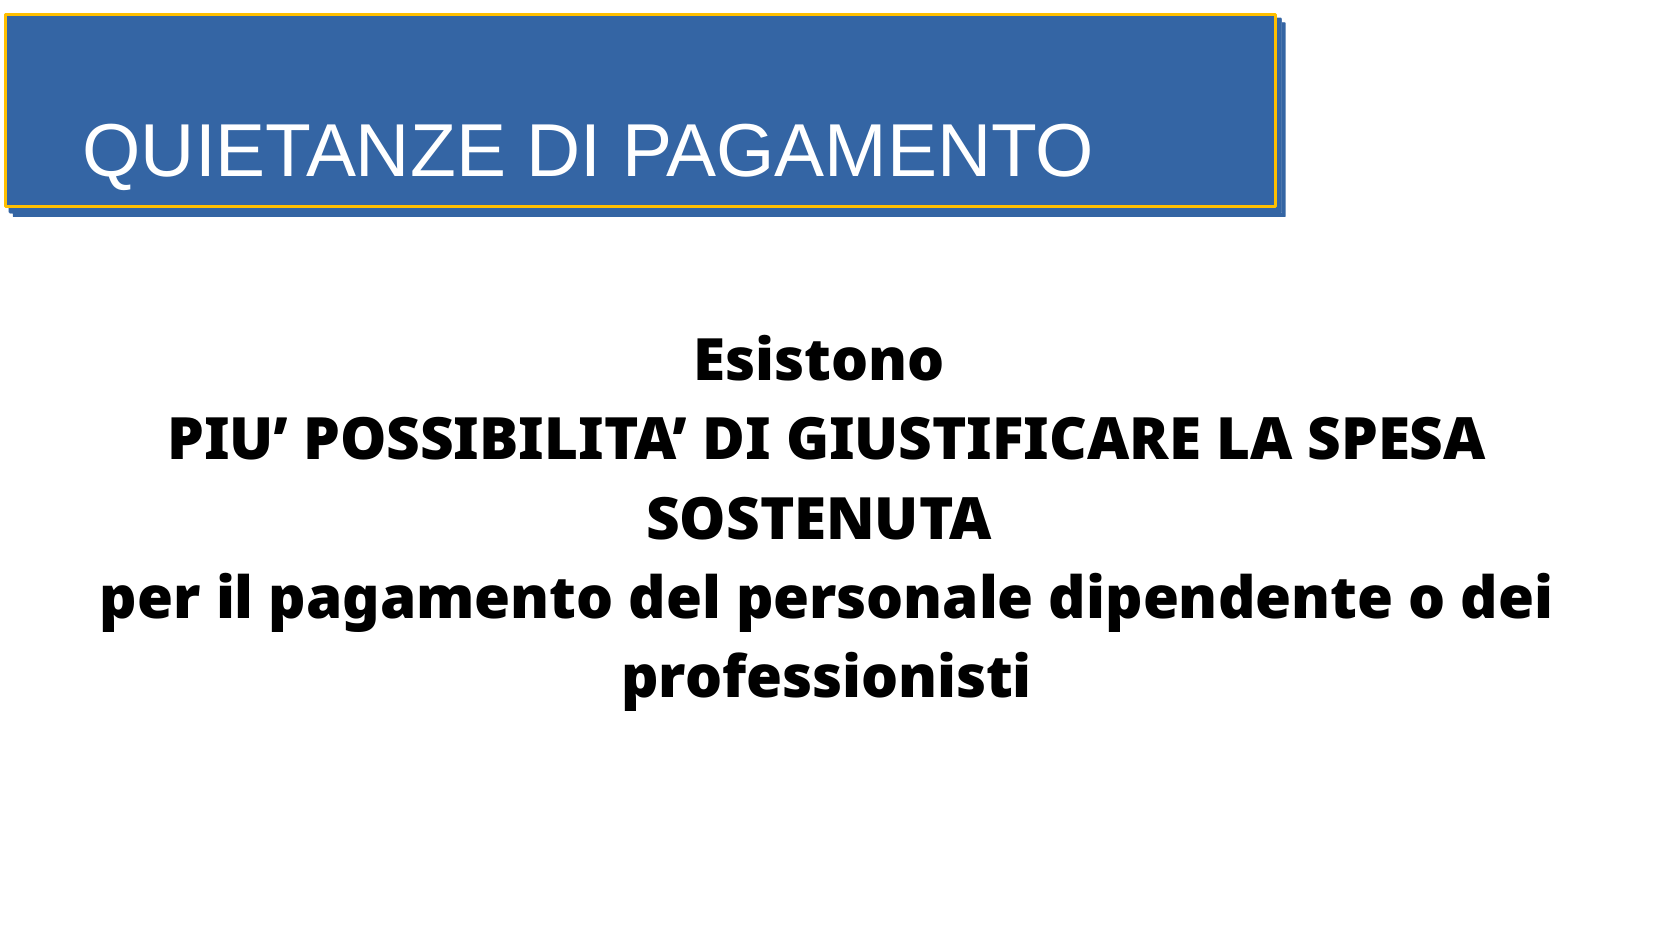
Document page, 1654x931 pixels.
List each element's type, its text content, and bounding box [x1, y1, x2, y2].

subtitle Esistono PIU’ POSSIBILITA’ DI GIUSTIFICARE LA SPESA SOSTENUTA per il pagamento del personale dipendente o dei professionisti [88, 236, 1565, 798]
title QUIETANZE DI PAGAMENTO [82, 35, 1235, 266]
